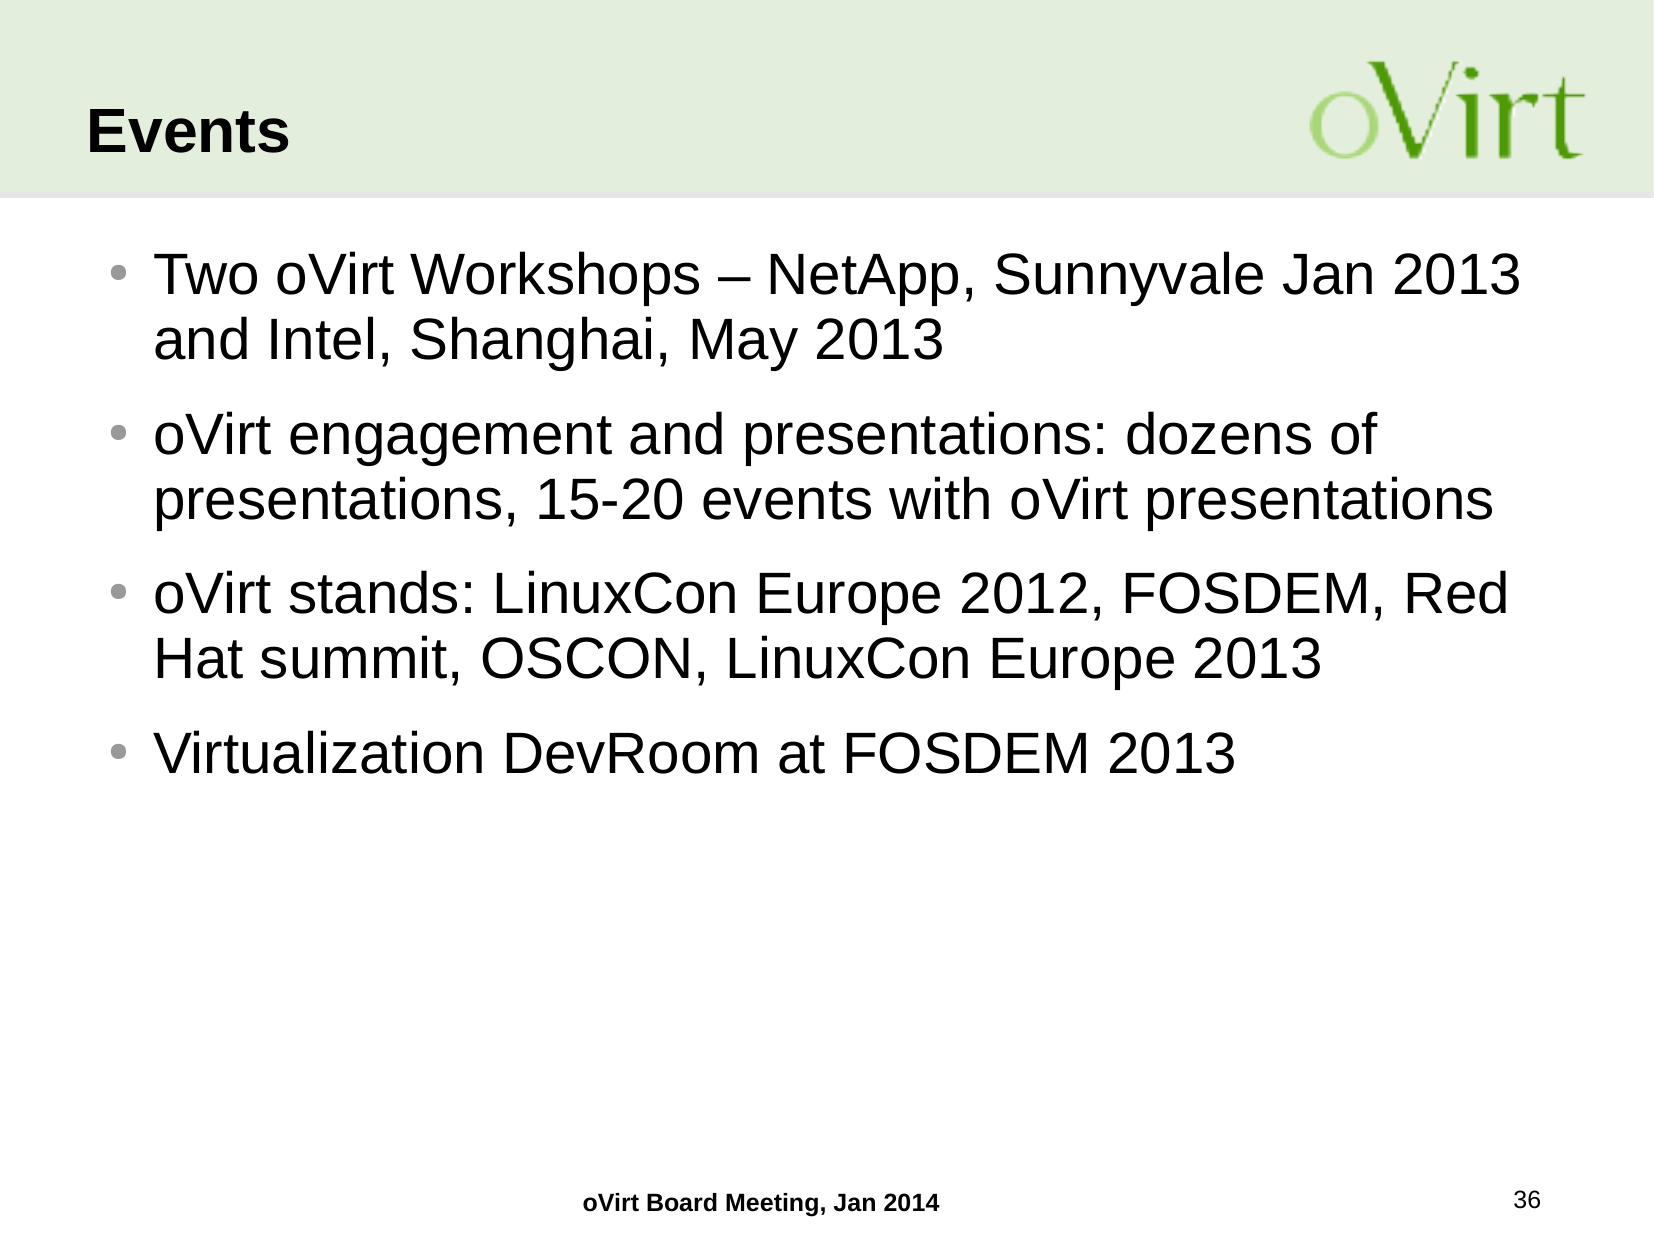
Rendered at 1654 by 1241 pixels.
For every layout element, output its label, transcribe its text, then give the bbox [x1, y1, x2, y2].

list Two oVirt Workshops – NetApp, Sunnyvale Jan 2013 and Intel, Shanghai, May 2013 oVirt engagement and presentations: dozens of presentations, 15-20 events with oVirt presentations oVirt stands: LinuxCon Europe 2012, FOSDEM, Red Hat summit, OSCON, LinuxCon Europe 2013 Virtualization DevRoom at FOSDEM 2013 [93, 241, 1582, 932]
picture [1307, 36, 1613, 180]
title Events [86, 36, 1307, 225]
